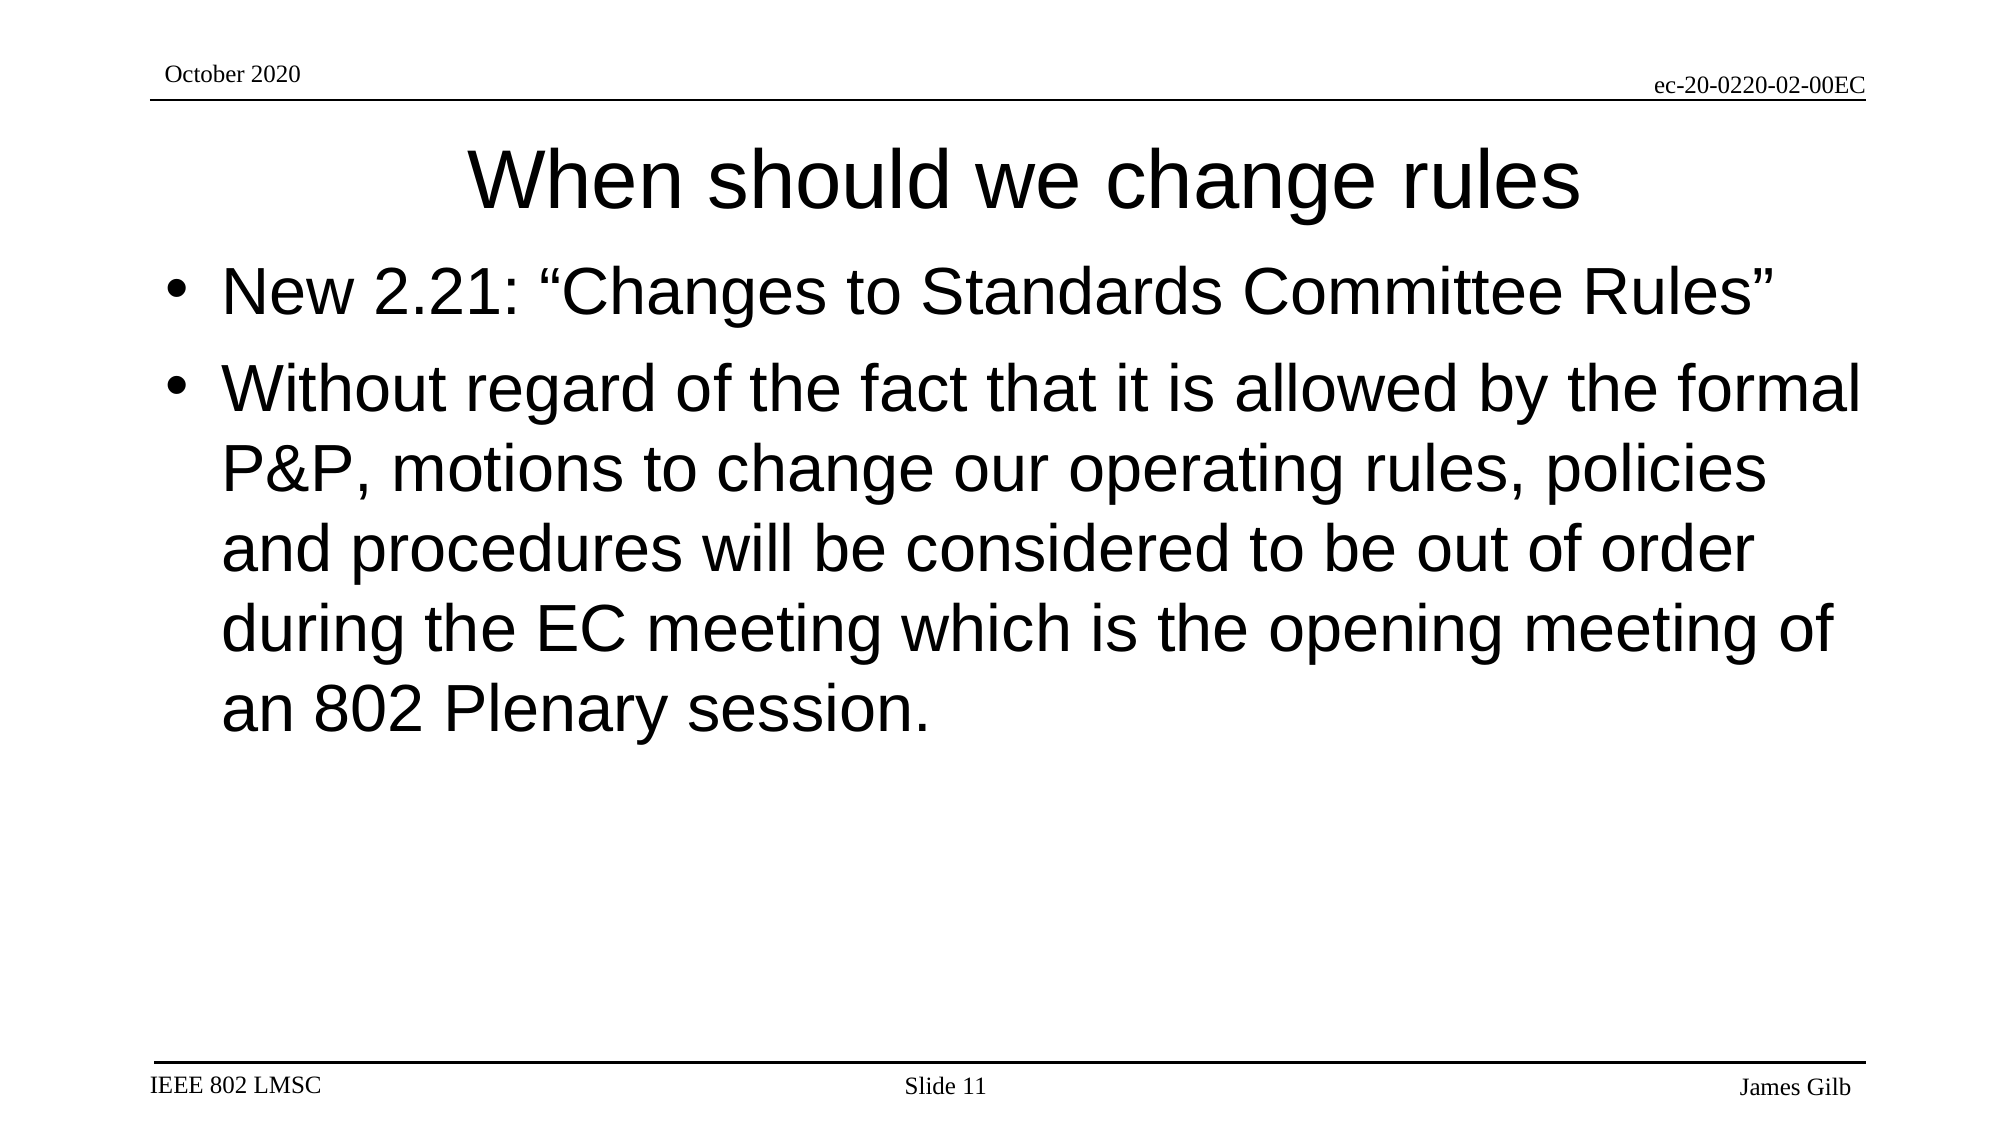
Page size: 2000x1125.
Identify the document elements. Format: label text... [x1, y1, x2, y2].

list New 2.21: “Changes to Standards Committee Rules” Without regard of the fact that it is allowed by the formal P&P, motions to change our operating rules, policies and procedures will be considered to be out of order during the EC meeting which is the opening meeting of an 802 Plenary session. [149, 239, 1900, 1051]
title When should we change rules [149, 112, 1900, 238]
